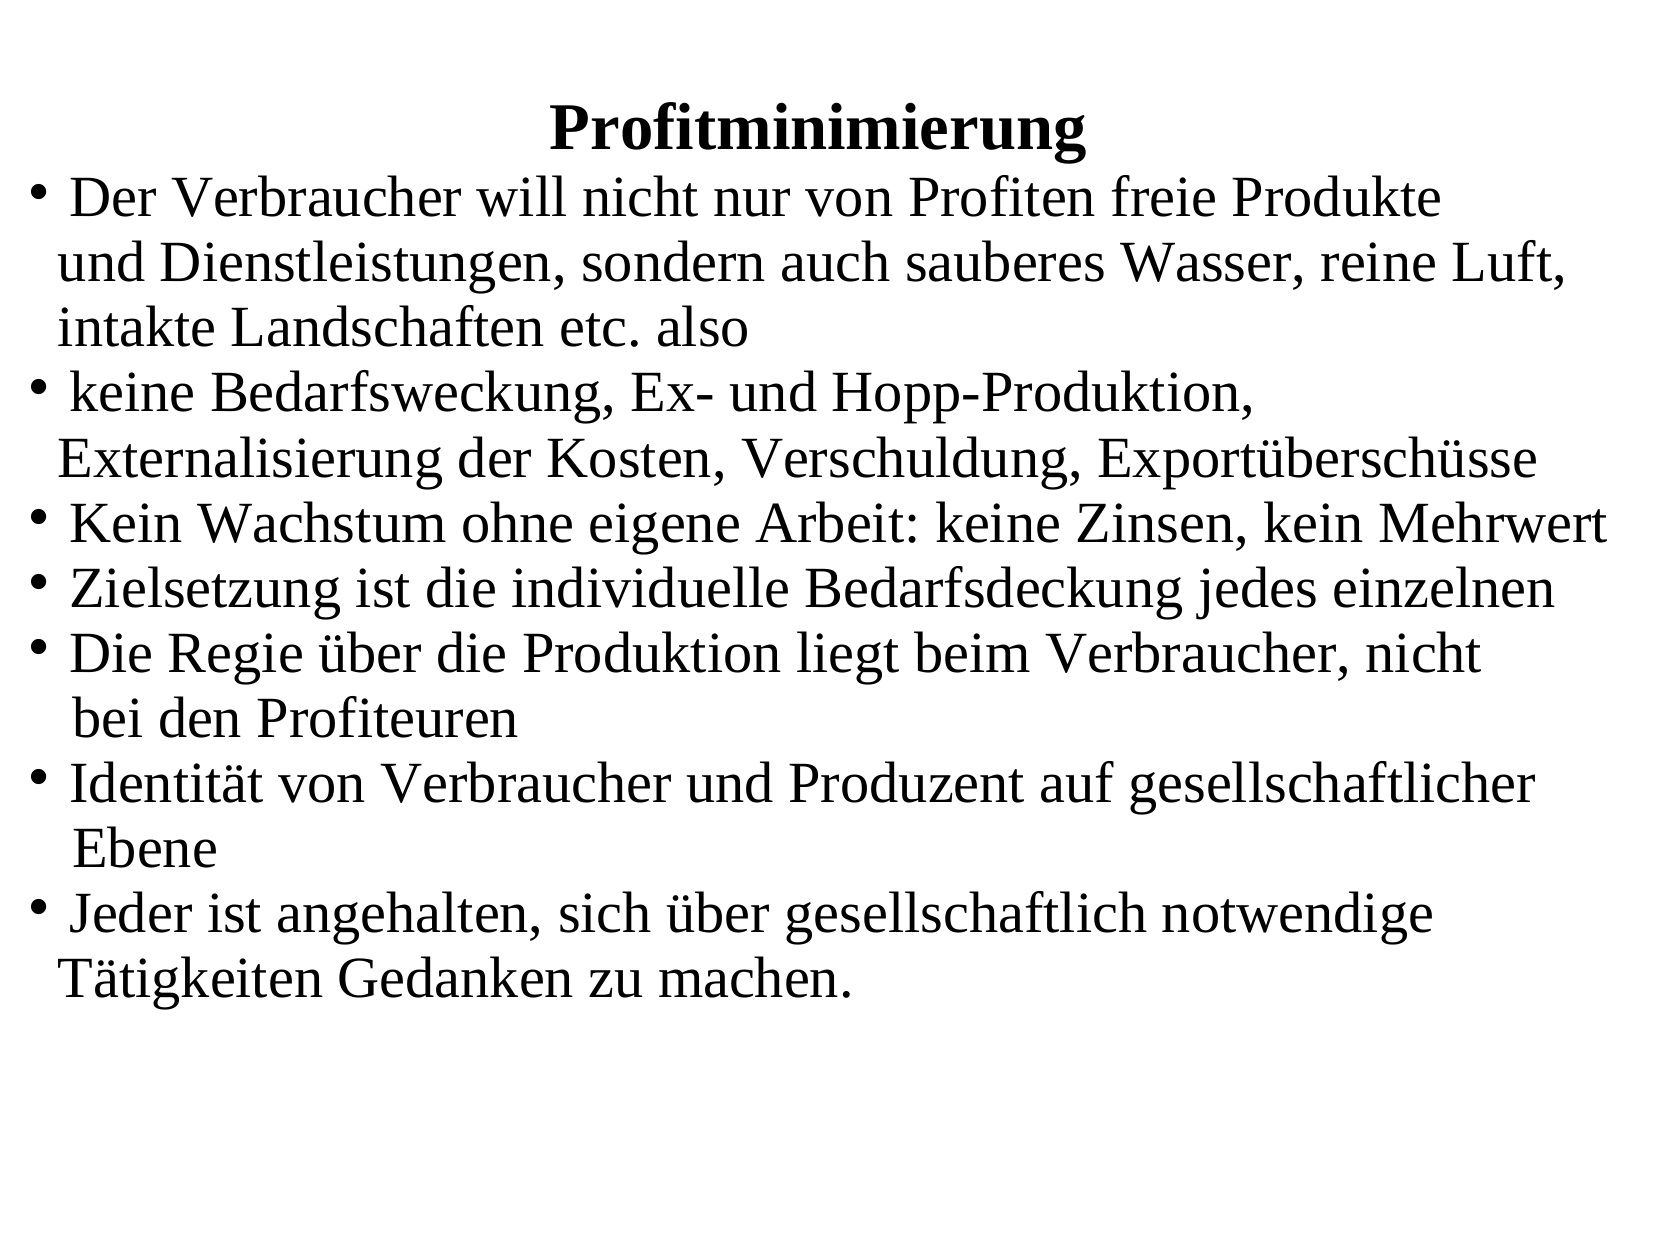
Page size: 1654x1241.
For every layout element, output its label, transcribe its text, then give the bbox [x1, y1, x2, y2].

text_box Profitminimierung Der Verbraucher will nicht nur von Profiten freie Produkte und Dienstleistungen, sondern auch sauberes Wasser, reine Luft, intakte Landschaften etc. also keine Bedarfsweckung, Ex- und Hopp-Produktion, Externalisierung der Kosten, Verschuldung, Exportüberschüsse Kein Wachstum ohne eigene Arbeit: keine Zinsen, kein Mehrwert Zielsetzung ist die individuelle Bedarfsdeckung jedes einzelnen Die Regie über die Produktion liegt beim Verbraucher, nicht bei den Profiteuren Identität von Verbraucher und Produzent auf gesellschaftlicher Ebene Jeder ist angehalten, sich über gesellschaftlich notwendige Tätigkeiten Gedanken zu machen. [28, 85, 1604, 1110]
